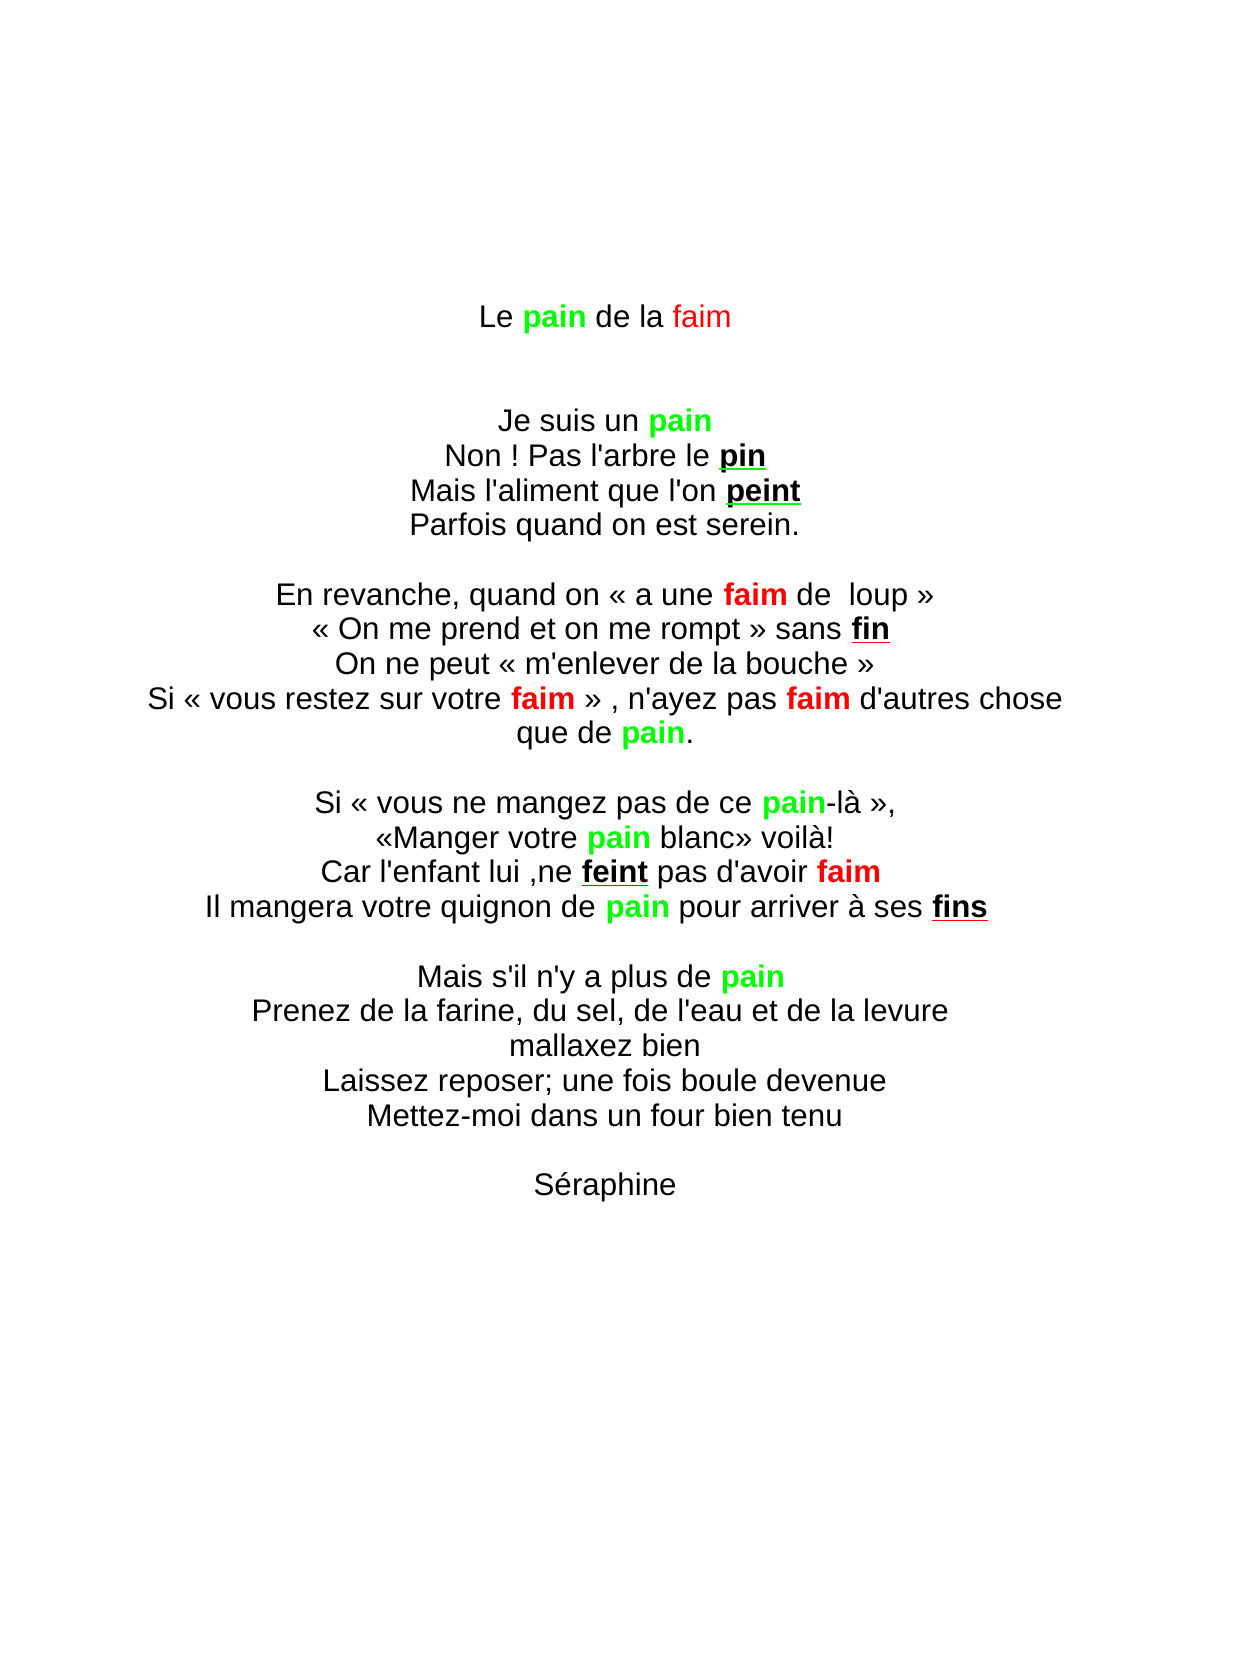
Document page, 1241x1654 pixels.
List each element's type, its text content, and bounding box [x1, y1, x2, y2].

text_box Le pain de la faim Je suis un pain Non ! Pas l'arbre le pin Mais l'aliment que l'on peint Parfois quand on est serein. En revanche, quand on « a une faim de loup » « On me prend et on me rompt » sans fin On ne peut « m'enlever de la bouche » Si « vous restez sur votre faim » , n'ayez pas faim d'autres chose que de pain. Si « vous ne mangez pas de ce pain-là », «Manger votre pain blanc» voilà! Car l'enfant lui ,ne feint pas d'avoir faim Il mangera votre quignon de pain pour arriver à ses fins Mais s'il n'y a plus de pain Prenez de la farine, du sel, de l'eau et de la levure mallaxez bien Laissez reposer; une fois boule devenue Mettez-moi dans un four bien tenu Séraphine [118, 118, 1093, 1506]
